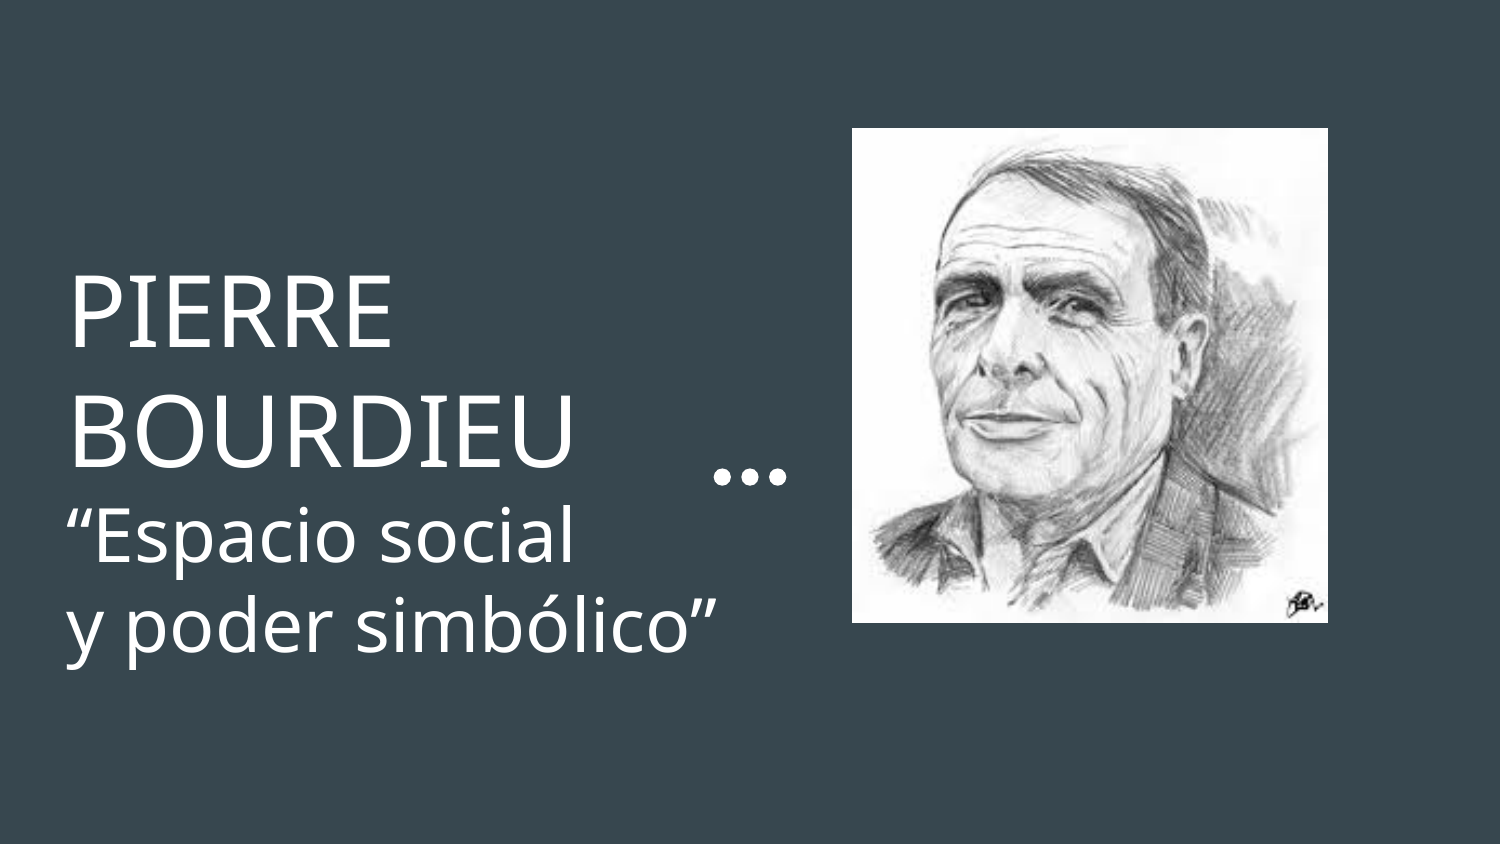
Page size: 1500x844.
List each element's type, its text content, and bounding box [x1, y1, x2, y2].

title PIERRE BOURDIEU “Espacio social y poder simbólico” [51, 155, 1449, 683]
picture [852, 128, 1328, 623]
